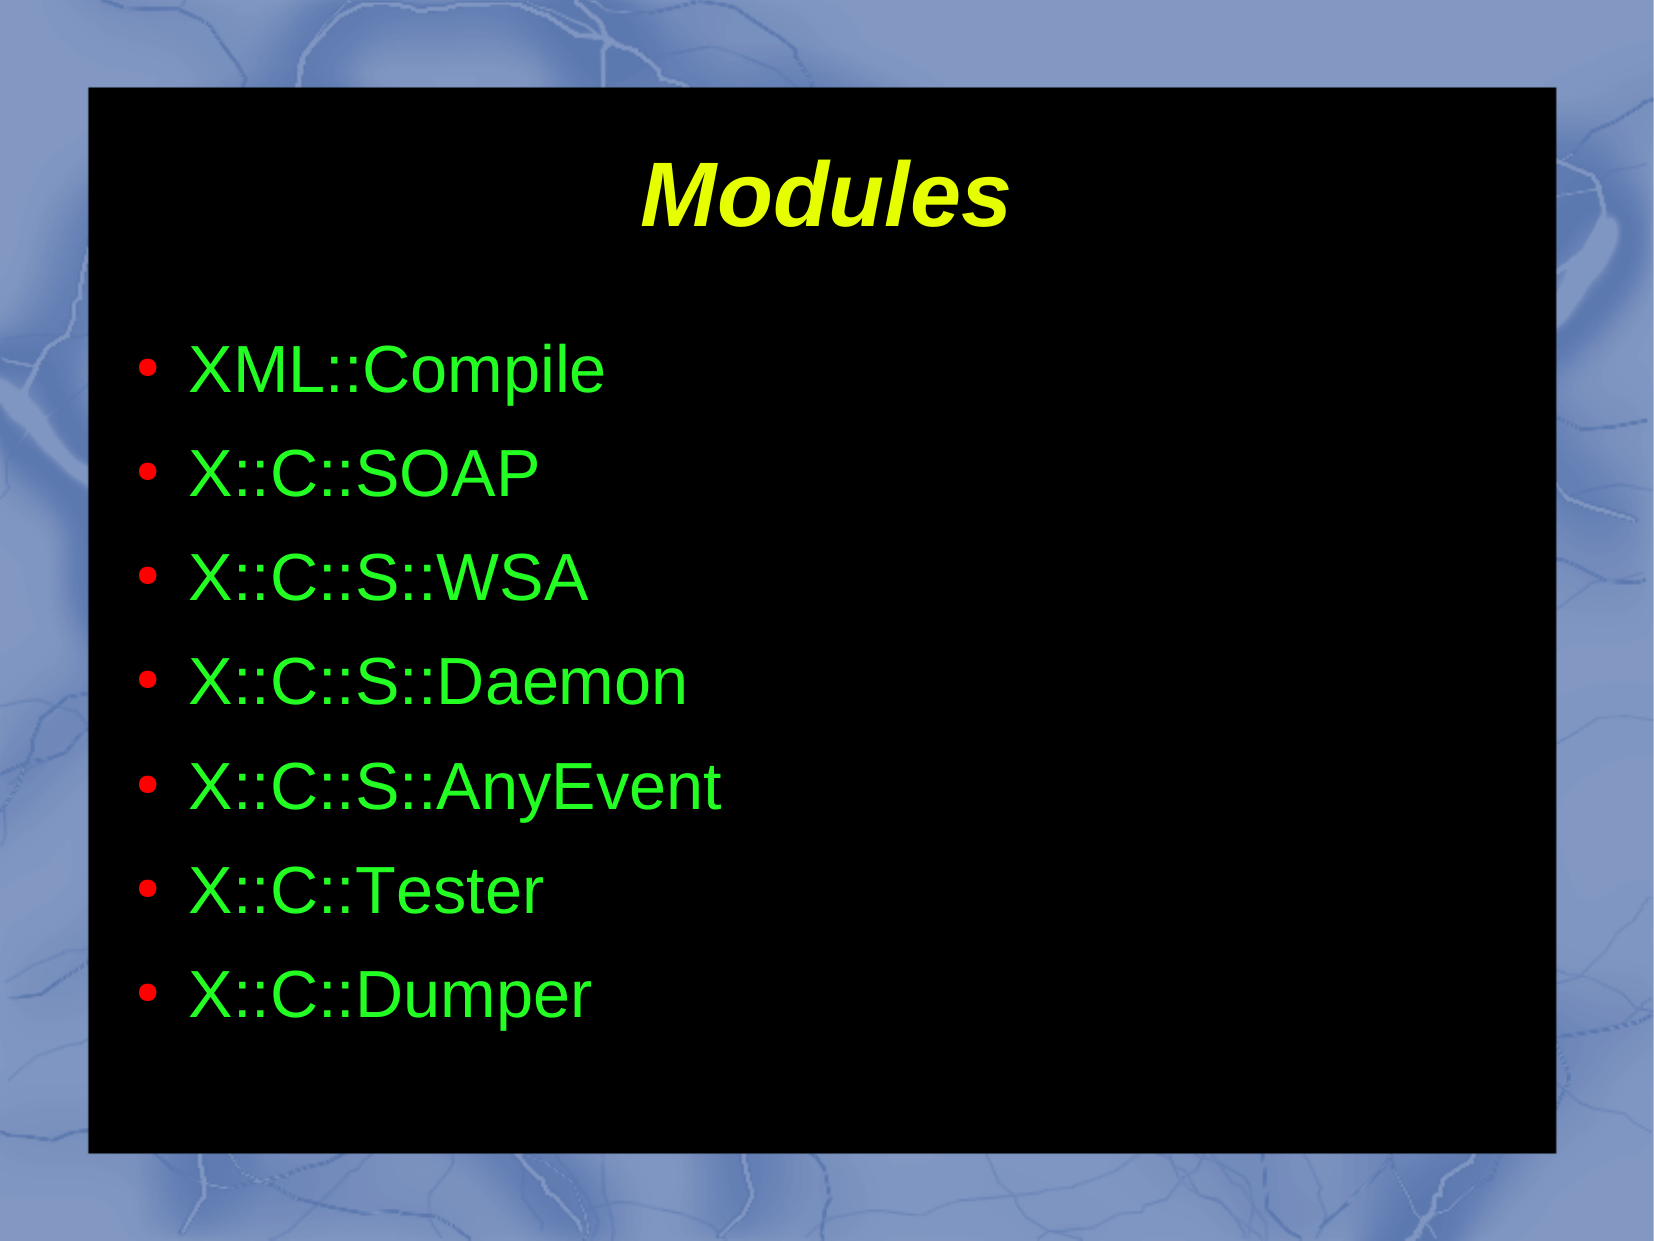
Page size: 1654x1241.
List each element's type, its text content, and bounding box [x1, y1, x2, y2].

picture [0, 0, 1654, 1241]
list XML::Compile X::C::SOAP X::C::S::WSA X::C::S::Daemon X::C::S::AnyEvent X::C::Tester X::C::Dumper [118, 331, 810, 1151]
title Modules [118, 90, 1536, 298]
